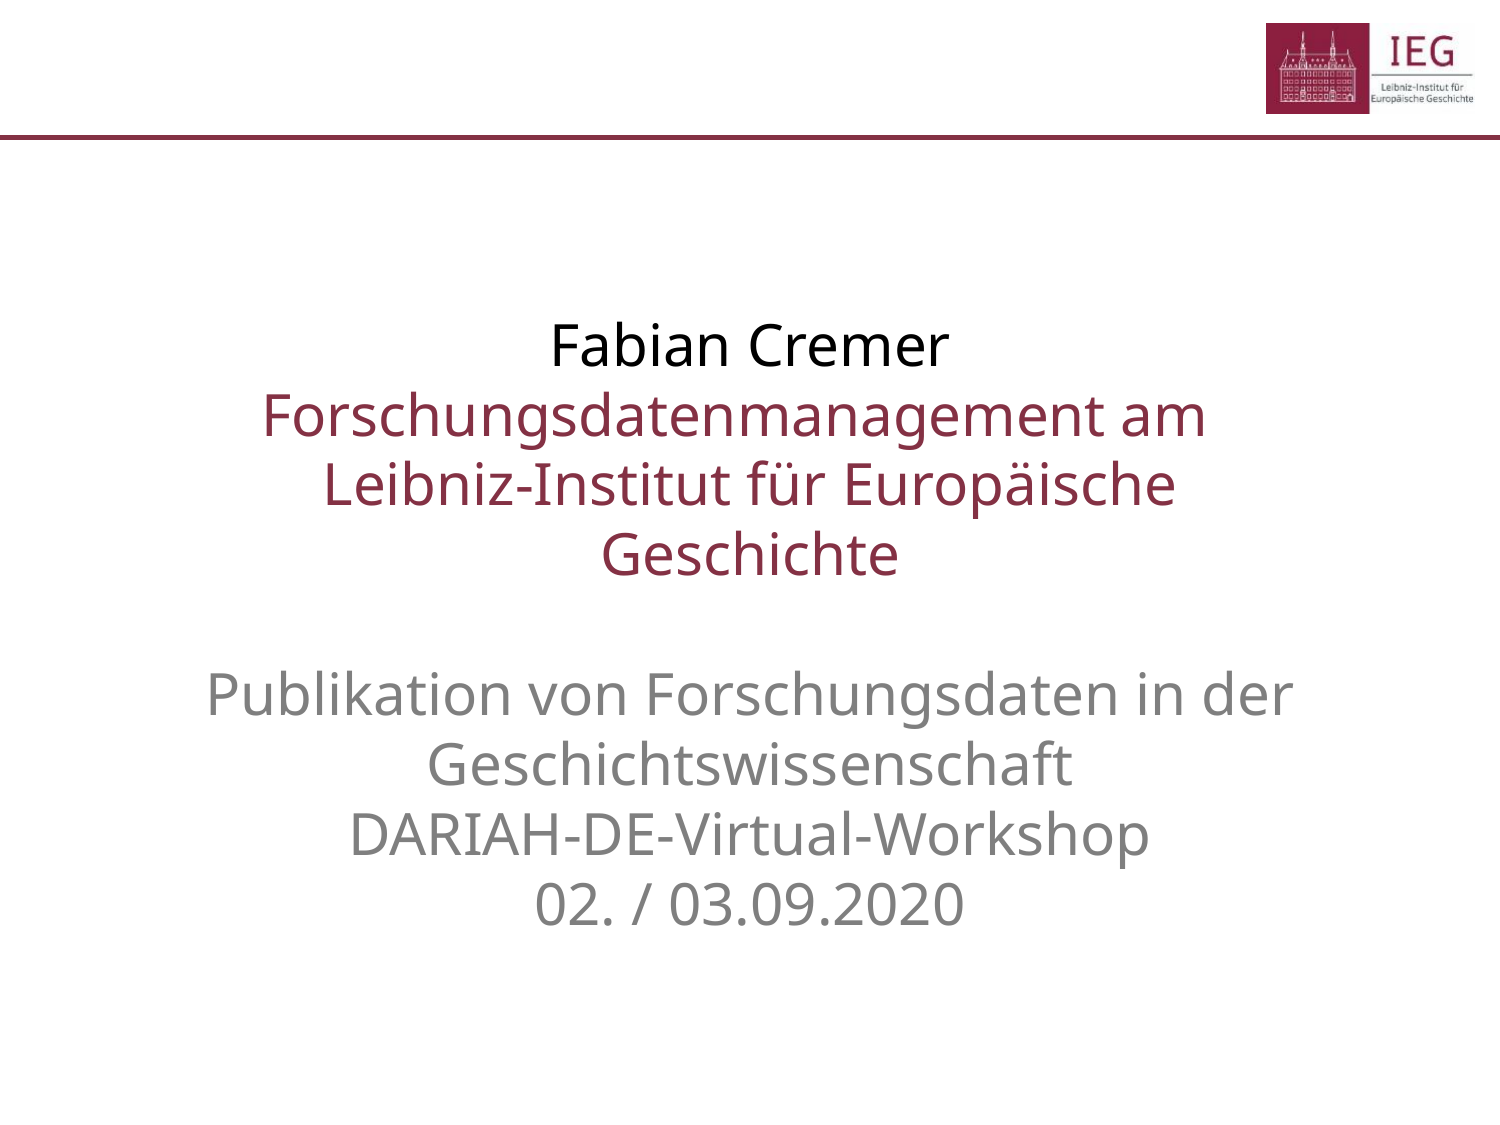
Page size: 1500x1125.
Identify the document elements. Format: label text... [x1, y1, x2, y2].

title Fabian Cremer Forschungsdatenmanagement am Leibniz-Institut für Europäische Geschichte Publikation von Forschungsdaten in der Geschichtswissenschaft DARIAH-DE-Virtual-Workshop 02. / 03.09.2020 [182, 189, 1318, 1056]
